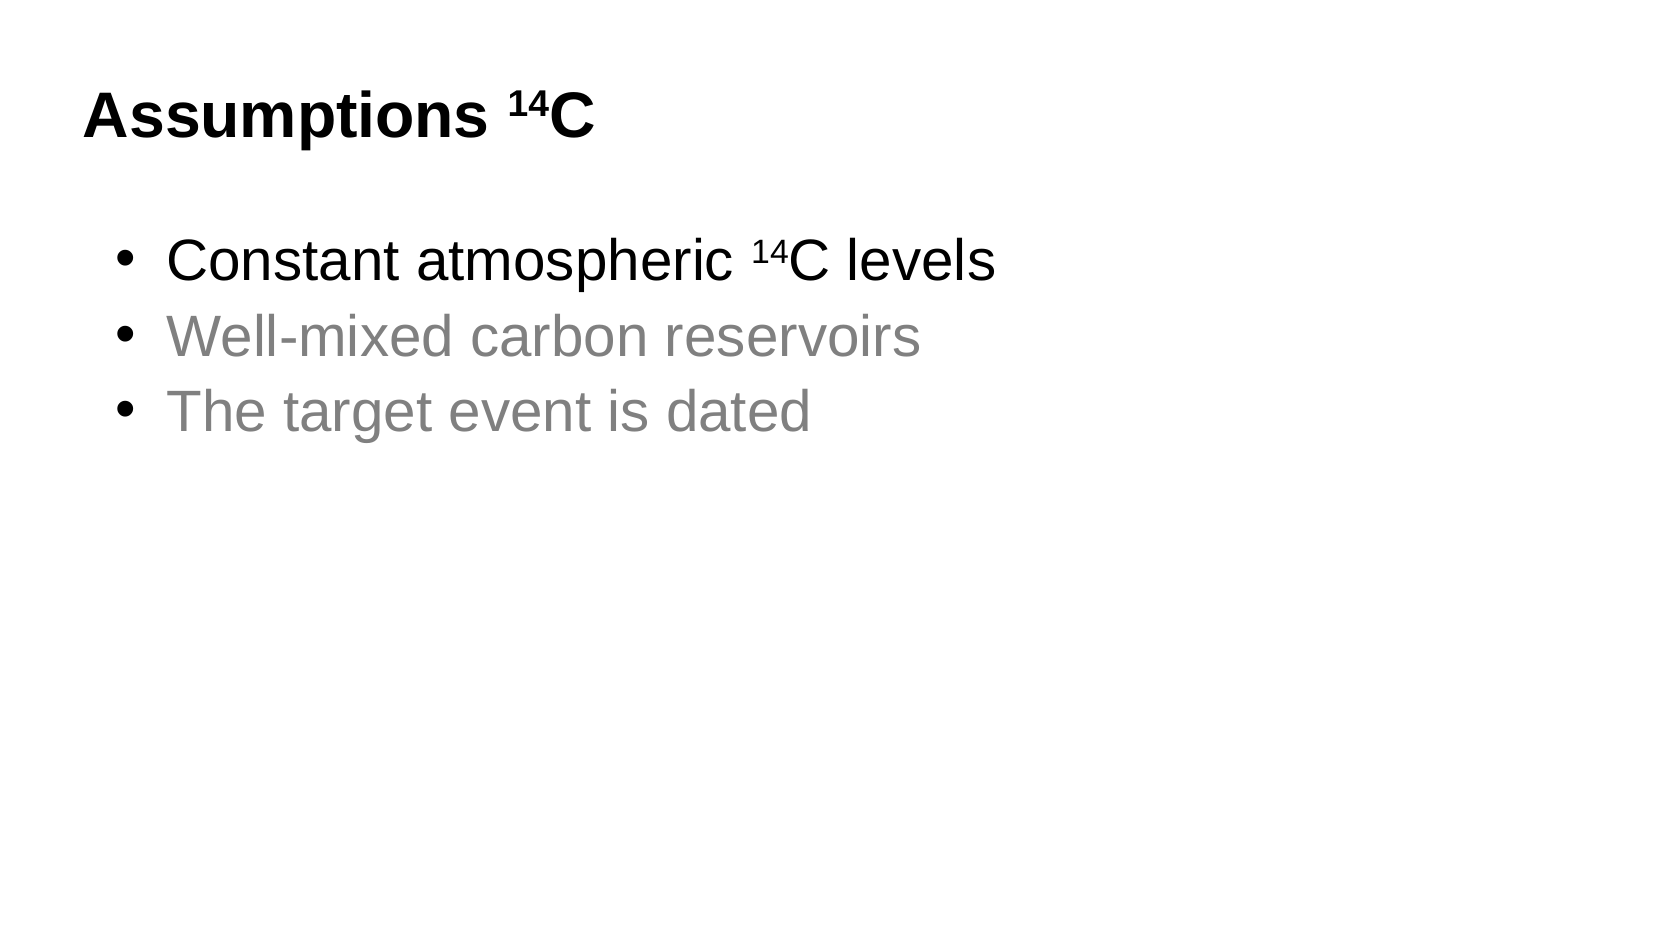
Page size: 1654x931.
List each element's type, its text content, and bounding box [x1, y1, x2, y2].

text_box Assumptions 14C [82, 55, 1571, 252]
text_box Constant atmospheric 14C levels Well-mixed carbon reservoirs The target event is dated [114, 216, 1603, 831]
